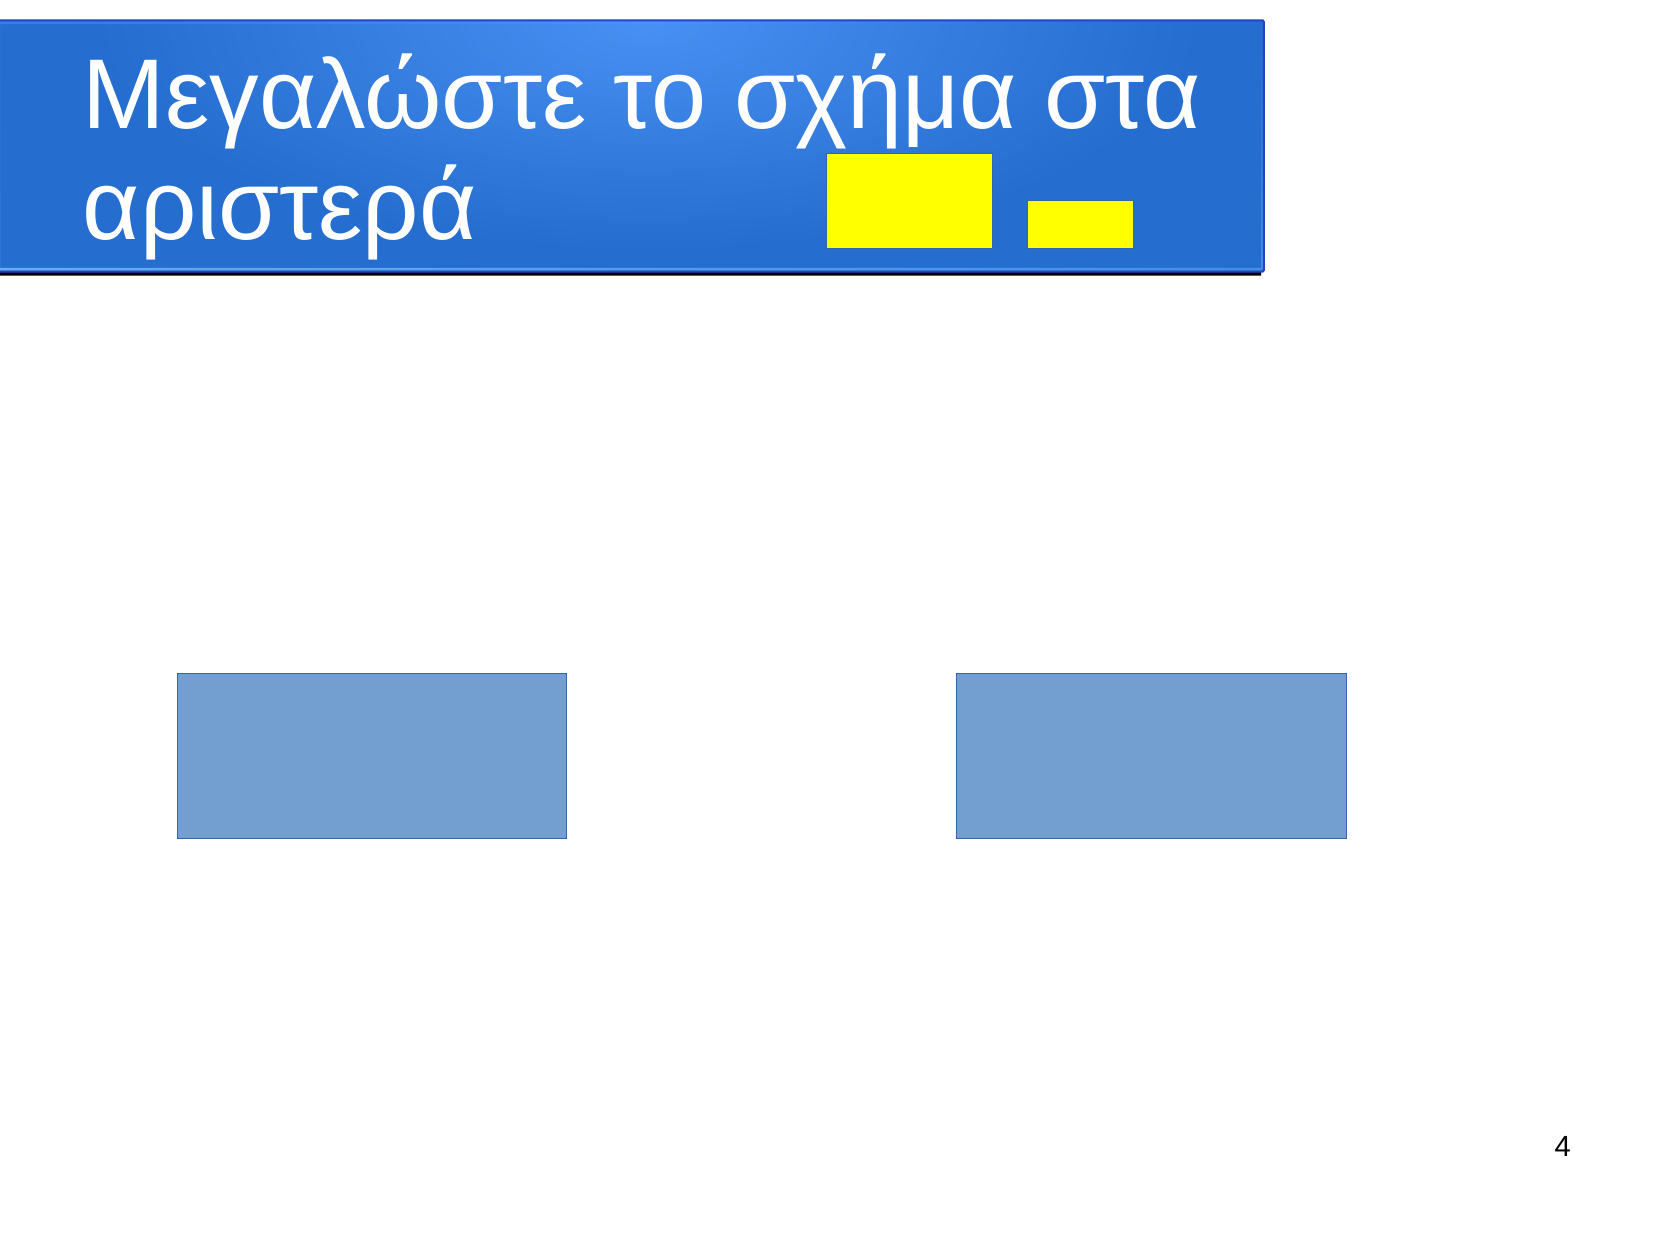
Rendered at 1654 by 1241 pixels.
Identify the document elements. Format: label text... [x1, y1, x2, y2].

text_box [826, 153, 993, 249]
title Μεγαλώστε το σχήμα στα αριστερά [82, 38, 1235, 261]
text_box [177, 673, 567, 839]
text_box [956, 673, 1347, 839]
text_box [1027, 200, 1134, 249]
